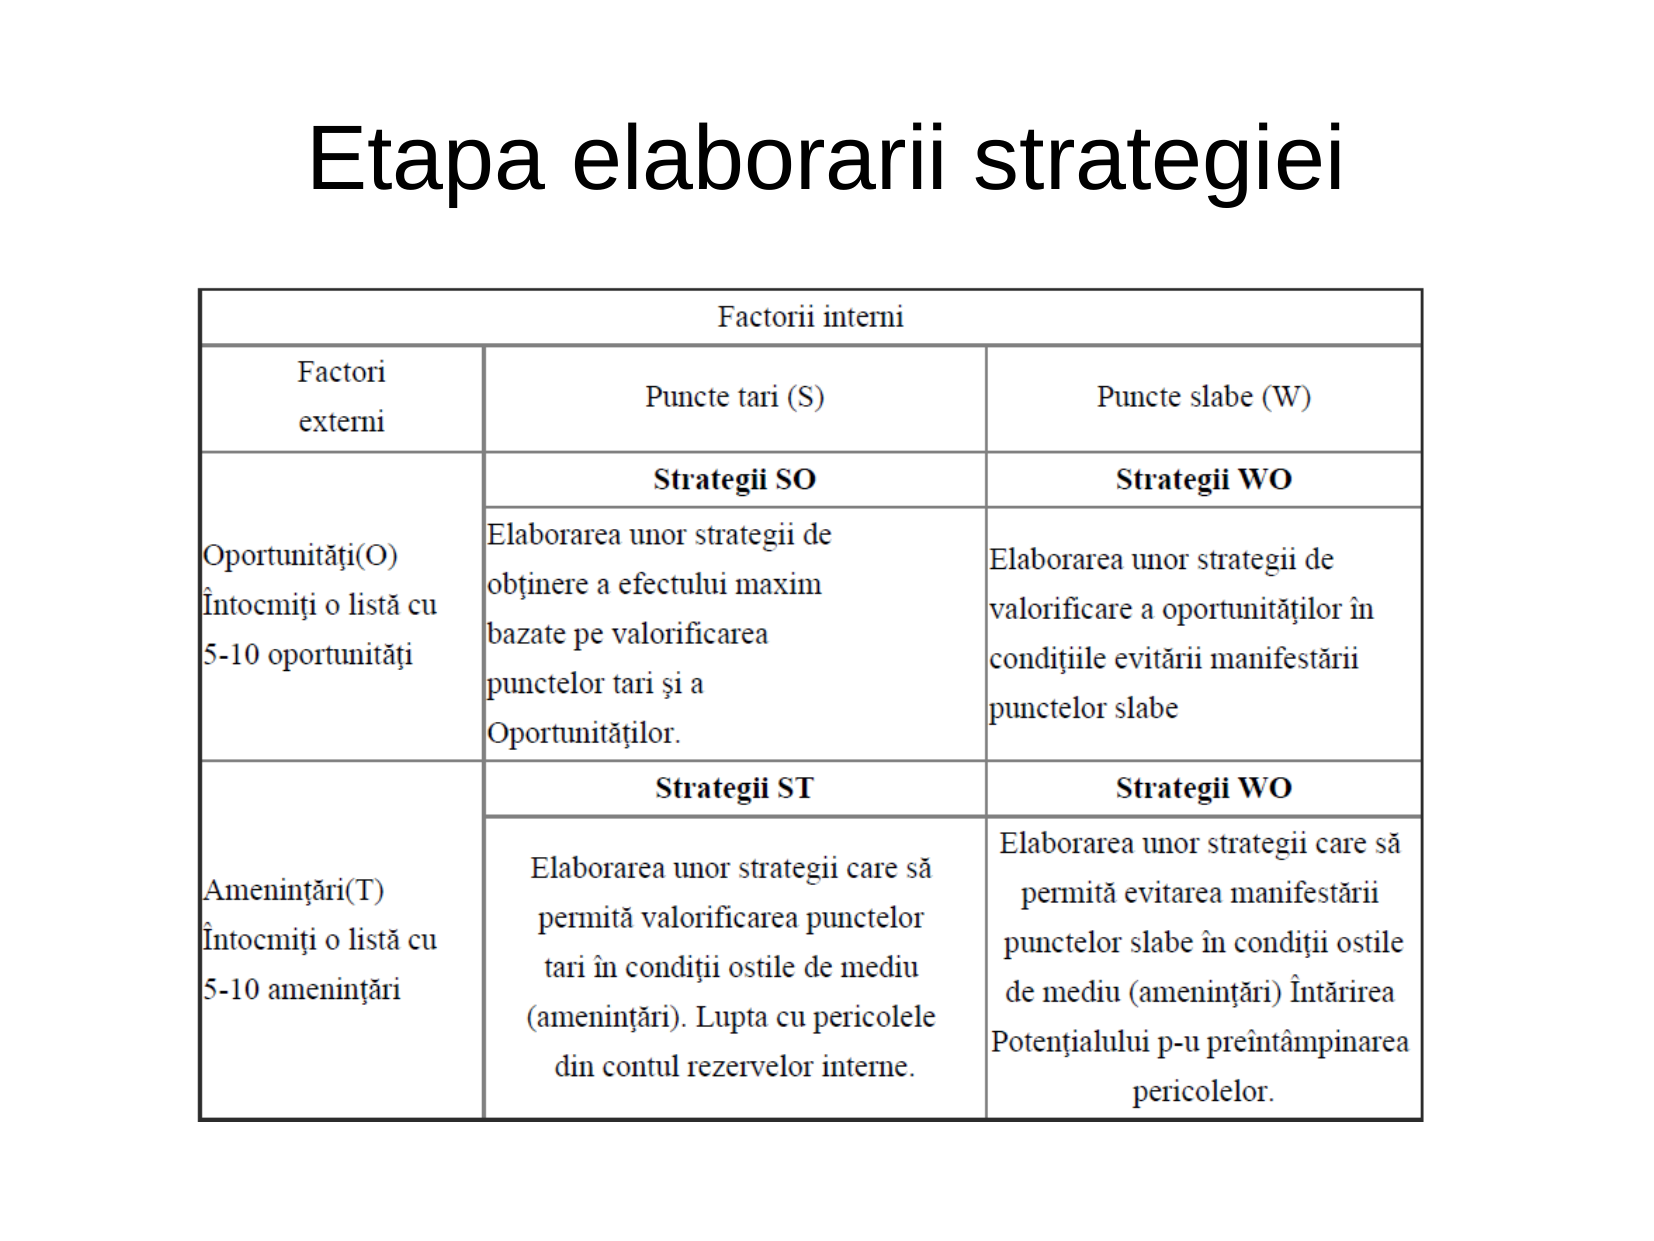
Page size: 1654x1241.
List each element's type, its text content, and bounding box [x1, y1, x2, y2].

title Etapa elaborarii strategiei [82, 49, 1571, 257]
picture [177, 280, 1435, 1123]
